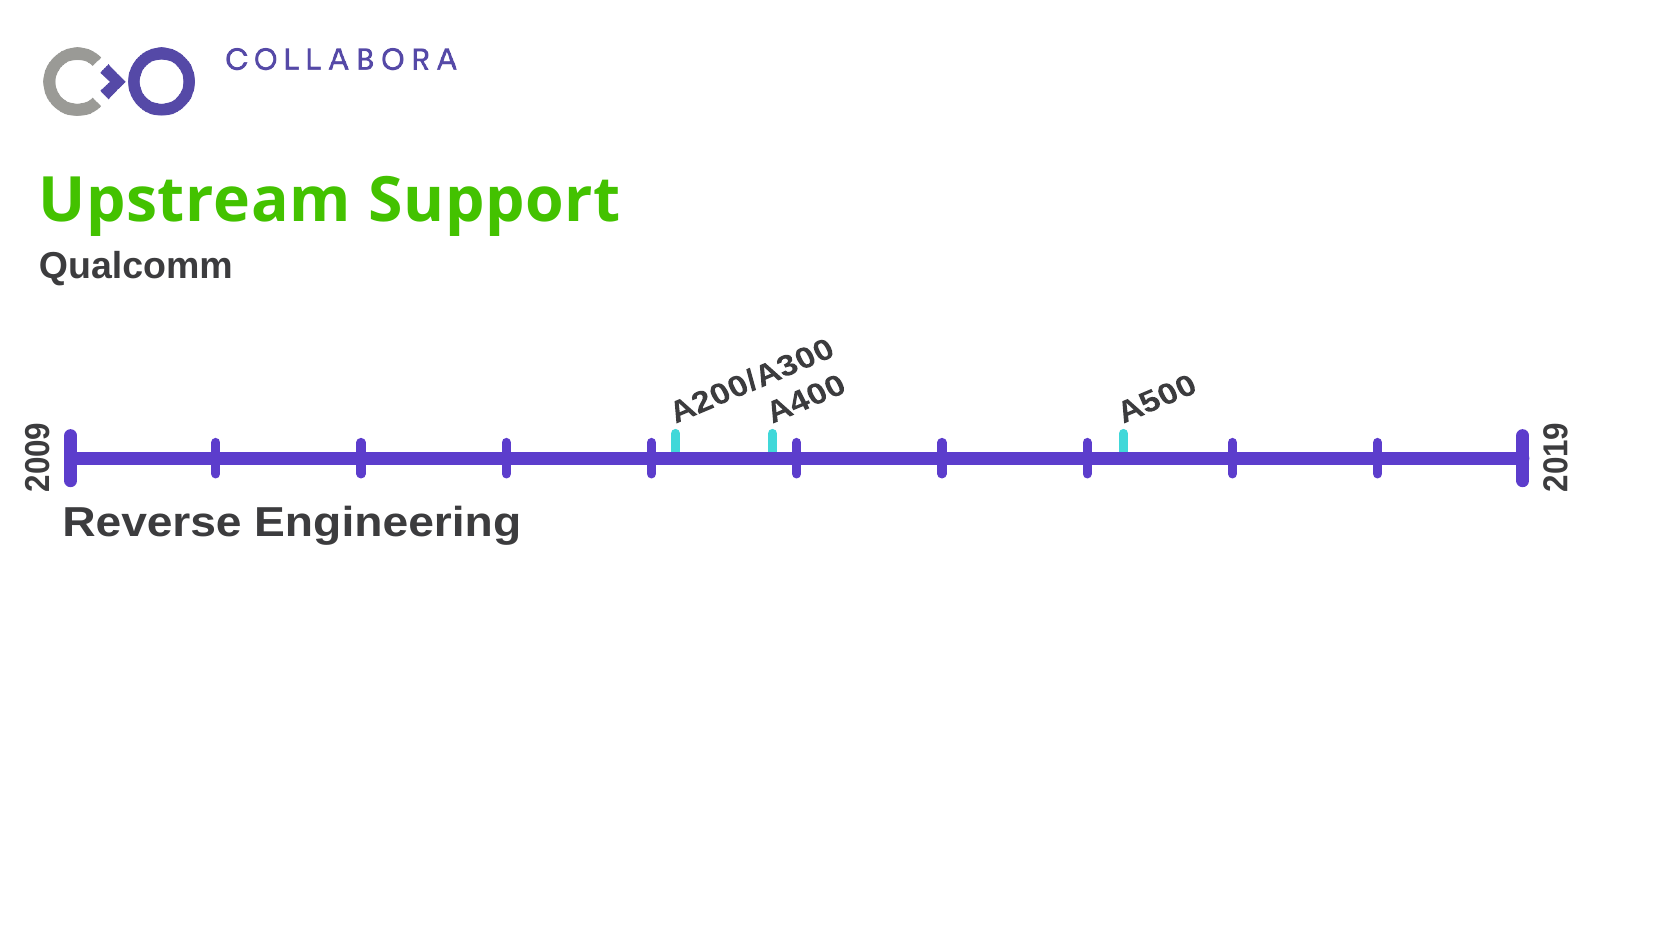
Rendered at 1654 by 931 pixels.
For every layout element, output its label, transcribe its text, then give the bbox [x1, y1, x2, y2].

picture [43, 47, 457, 116]
title Upstream Support [38, 159, 1614, 216]
picture [3, 233, 1654, 572]
